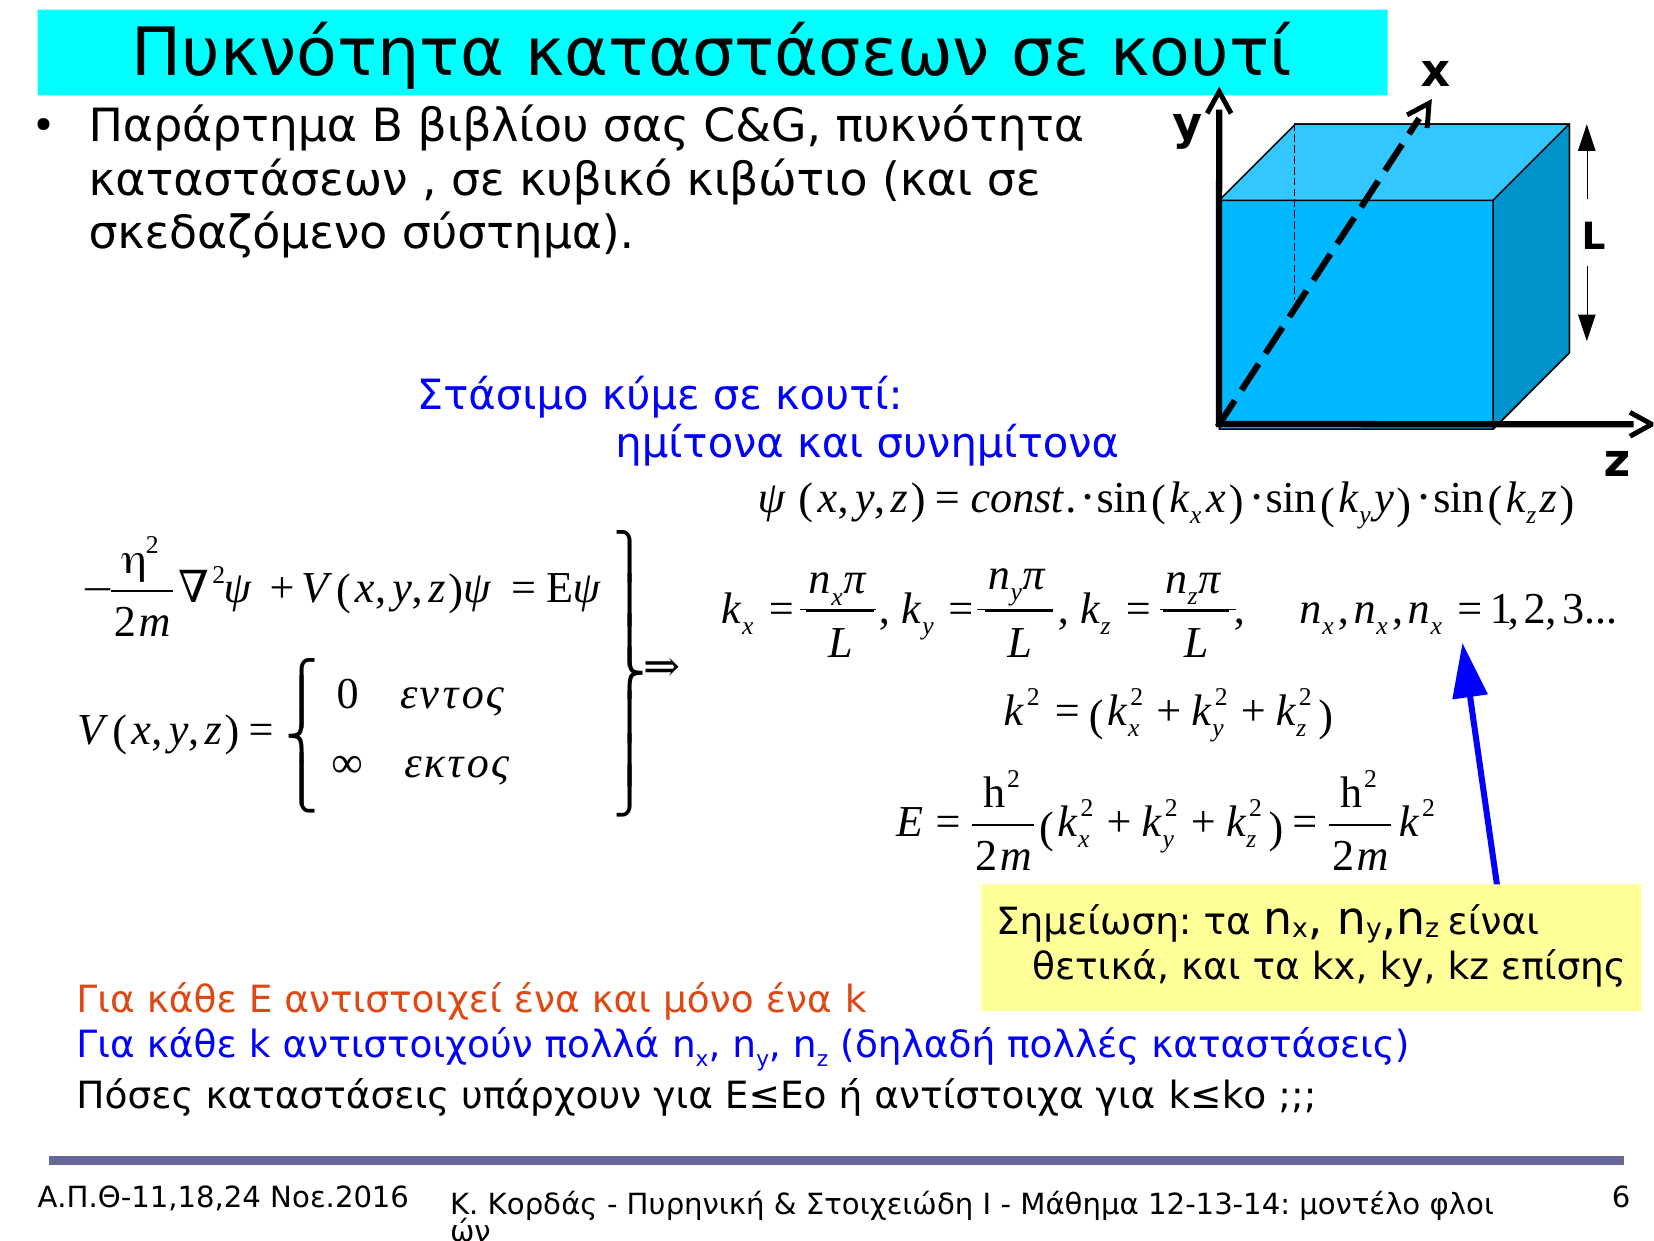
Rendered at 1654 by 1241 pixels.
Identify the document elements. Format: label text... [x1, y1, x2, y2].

text_box Σημείωση: τα nx, ny,nz είναι θετικά, και τα kx, ky, kz επίσης [981, 884, 1642, 1012]
text_box x [1405, 36, 1465, 106]
text_box Για κάθε Ε αντιστοιχεί ένα και μόνο ένα k Για κάθε k αντιστοιχούν πολλά nx, ny, nz (δηλαδή πολλές καταστάσεις) Πόσες καταστάσεις υπάρχουν για Ε≤Εο ή αντίστοιχα για k≤ko ;;; [48, 967, 1624, 1124]
list Παράρτημα Β βιβλίου σας C&G, πυκνότητα καταστάσεων , σε κυβικό κιβώτιο (και σε σκεδαζόμενο σύστημα). [17, 99, 1201, 310]
text_box L [1553, 204, 1617, 266]
text_box [1223, 124, 1570, 421]
text_box z [1588, 426, 1646, 495]
chart [73, 445, 1645, 893]
text_box Στάσιμο κύμε σε κουτί: ημίτονα και συνημίτονα [402, 363, 1214, 477]
text_box y [1157, 89, 1218, 159]
title Πυκνότητα καταστάσεων σε κουτί [37, 9, 1388, 96]
